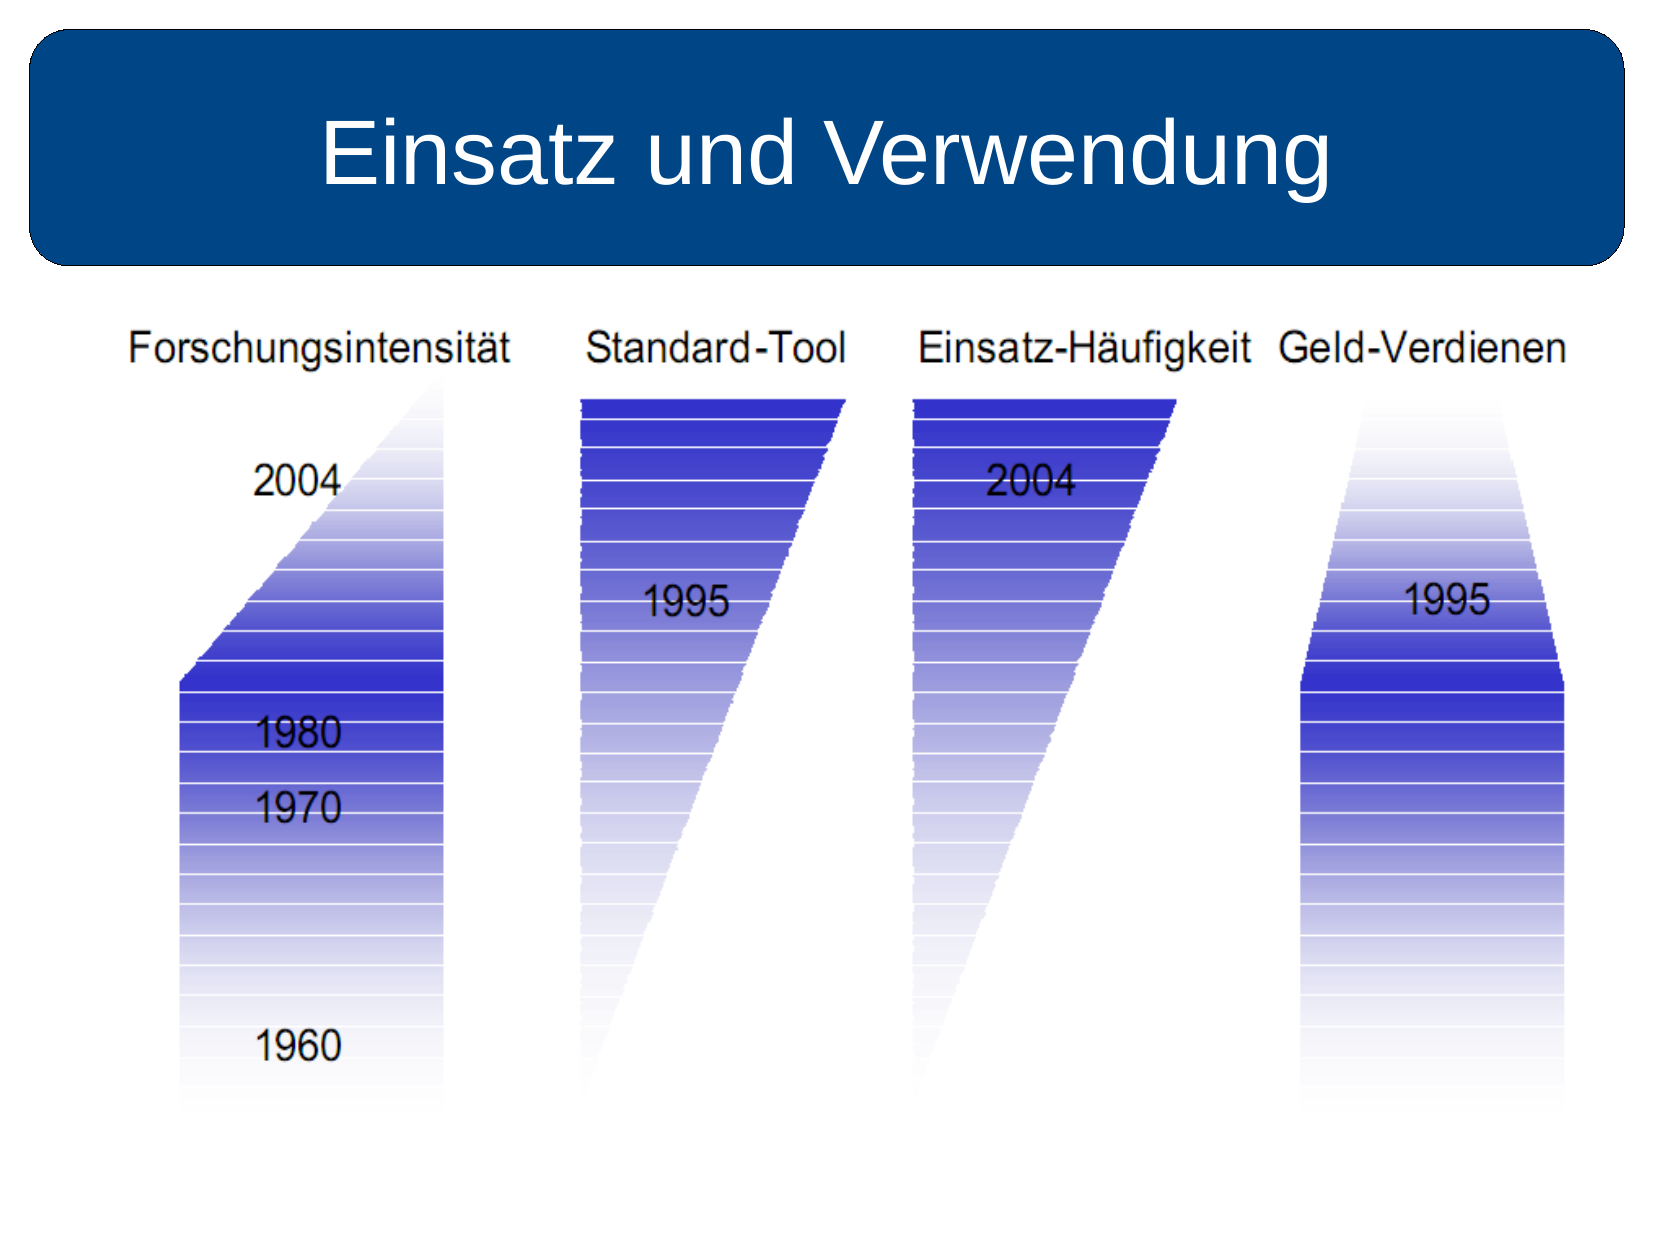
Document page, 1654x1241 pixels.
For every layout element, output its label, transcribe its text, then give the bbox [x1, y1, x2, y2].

title Einsatz und Verwendung [82, 49, 1571, 257]
picture [87, 312, 1571, 1138]
